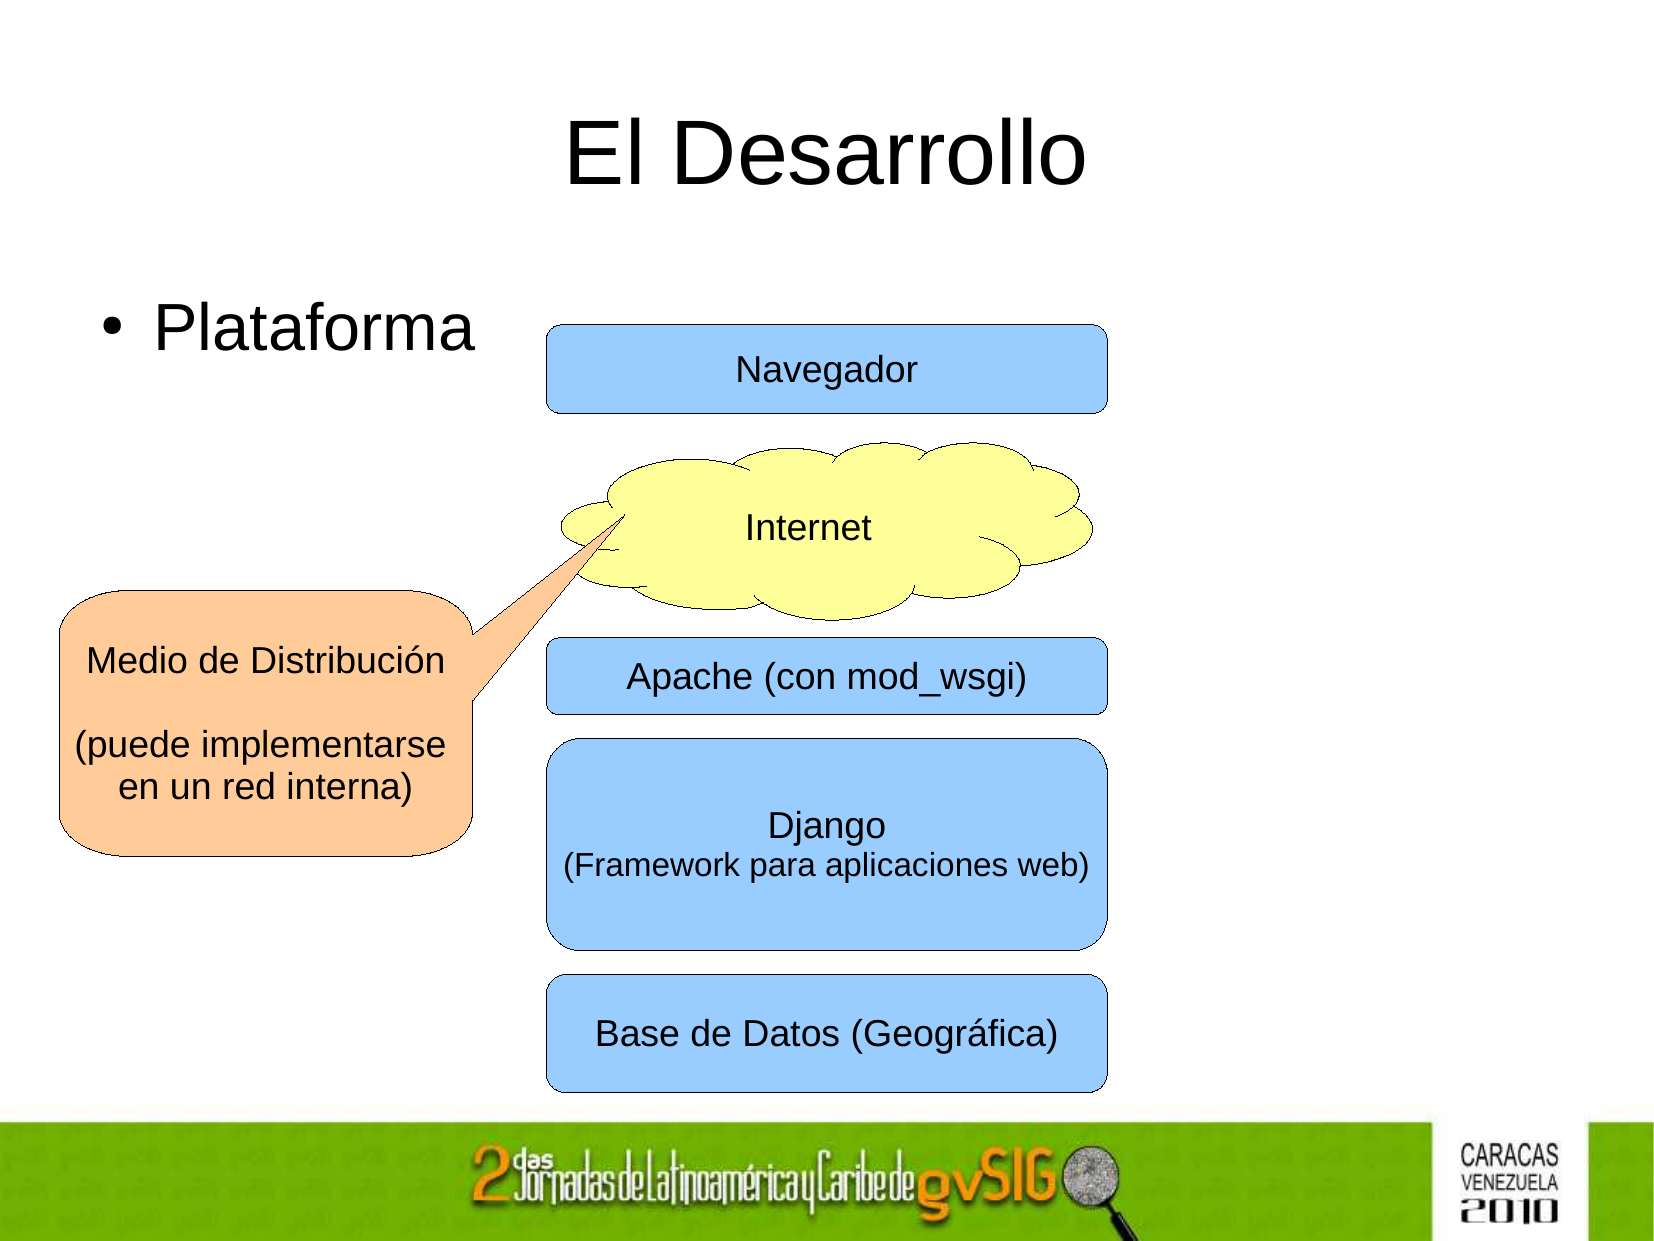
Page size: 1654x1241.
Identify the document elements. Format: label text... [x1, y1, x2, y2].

text_box Base de Datos (Geográfica) [546, 974, 1108, 1093]
text_box Apache (con mod_wsgi) [546, 637, 1108, 715]
picture [0, 0, 1654, 1241]
title El Desarrollo [82, 56, 1571, 250]
text_box Medio de Distribución (puede implementarse en un red interna) [59, 514, 625, 857]
text_box Django (Framework para aplicaciones web) [546, 738, 1108, 951]
text_box Navegador [546, 324, 1108, 414]
text_box Internet [561, 442, 1093, 621]
list Plataforma [82, 290, 1571, 1094]
